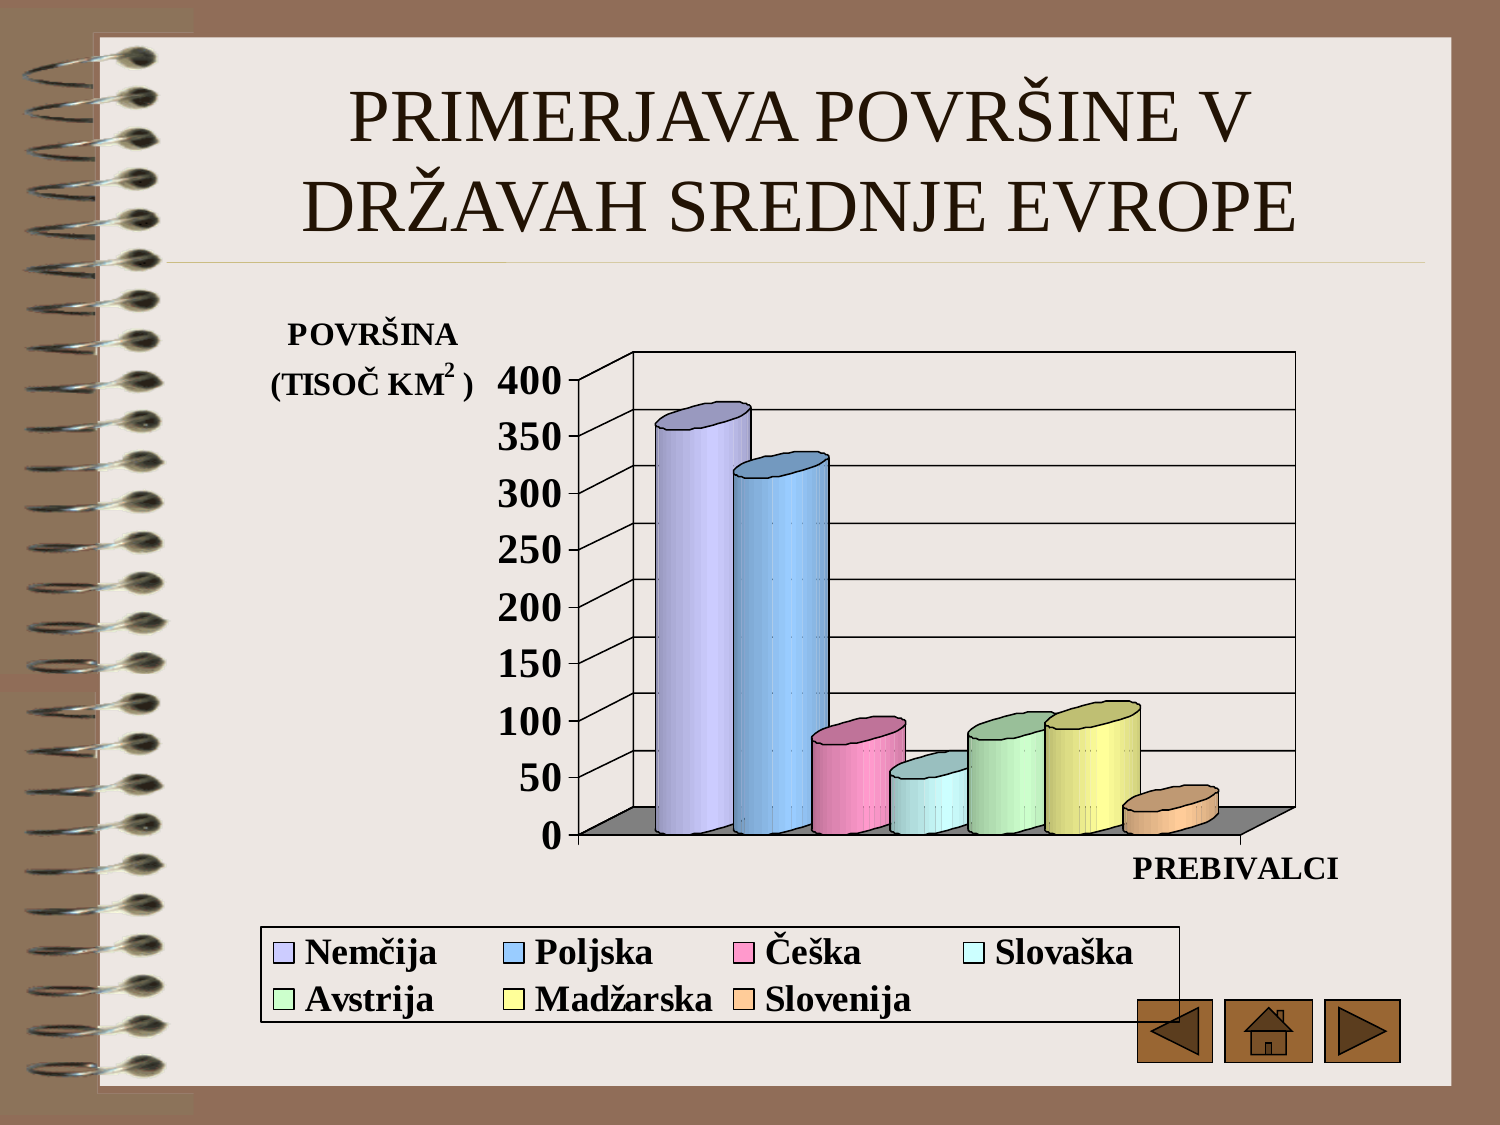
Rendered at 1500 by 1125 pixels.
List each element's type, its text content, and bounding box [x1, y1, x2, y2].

picture [243, 277, 1351, 1032]
picture [0, 8, 194, 674]
text_box [1324, 999, 1400, 1063]
text_box [1224, 1032, 1313, 1063]
title PRIMERJAVA POVRŠINE V DRŽAVAH SREDNJE EVROPE [174, 62, 1425, 250]
text_box [1137, 1032, 1213, 1063]
picture [0, 692, 194, 1115]
